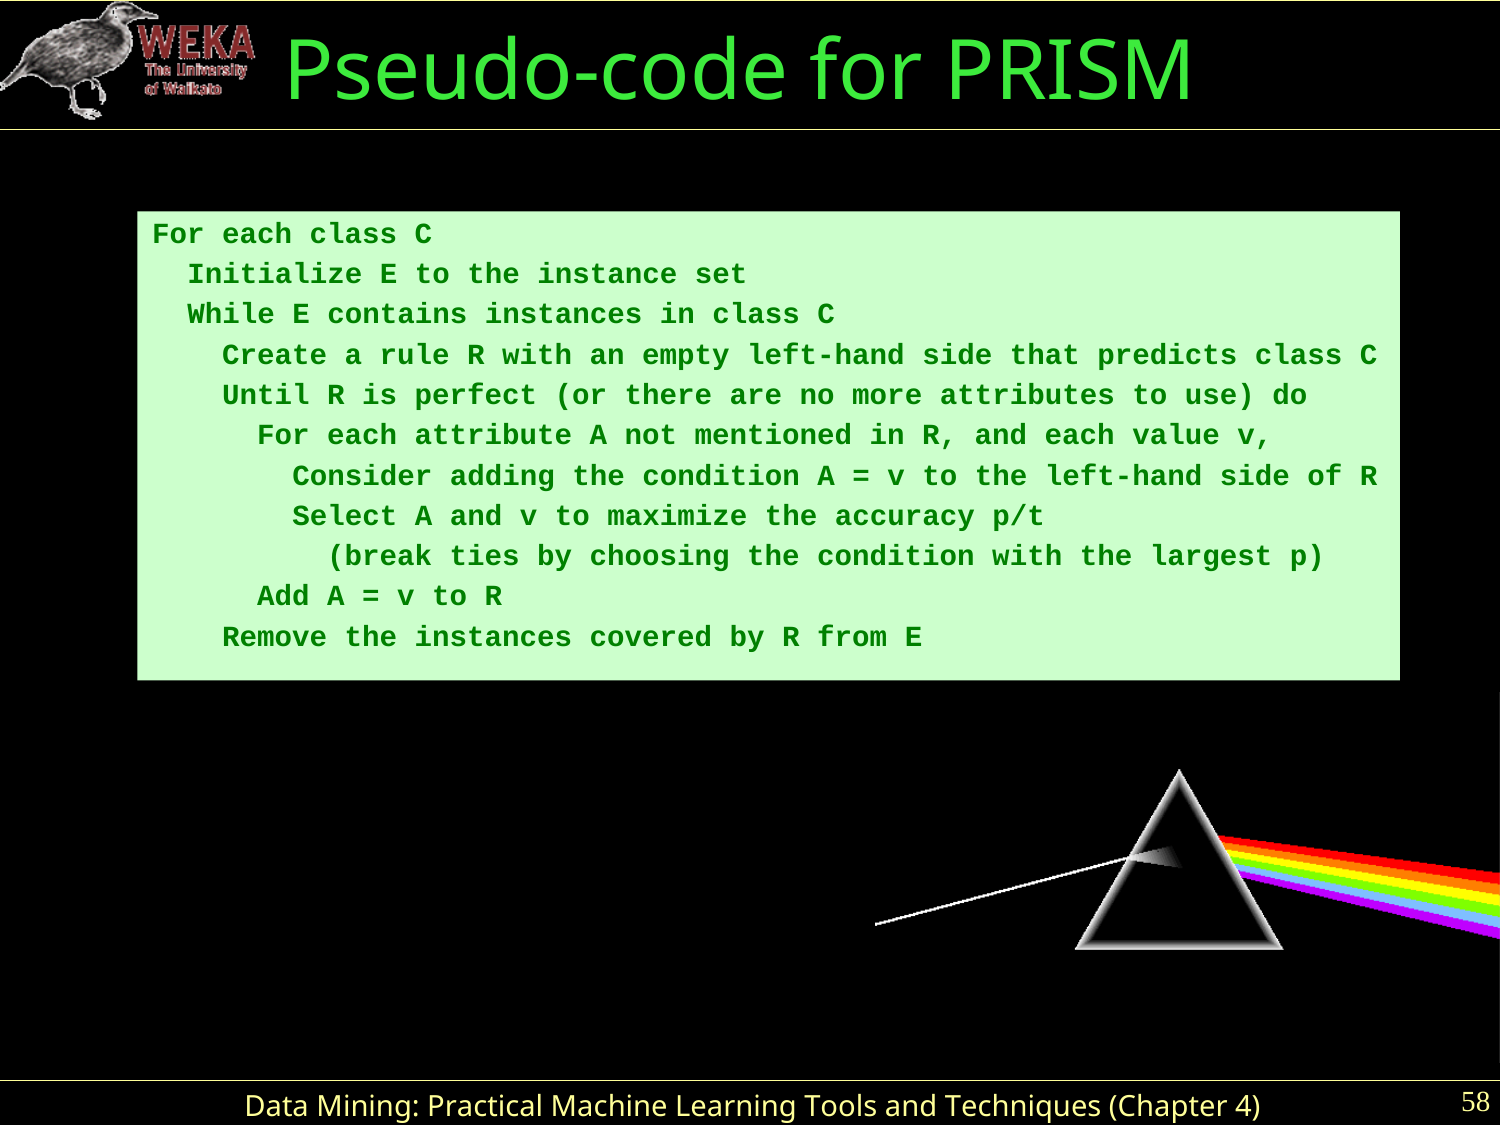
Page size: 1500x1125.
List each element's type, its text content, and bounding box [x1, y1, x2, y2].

picture [875, 692, 1500, 1063]
picture [0, 1, 266, 129]
title Pseudo-code for PRISM [268, 0, 1500, 148]
text_box For each class C Initialize E to the instance set While E contains instances in class C Create a rule R with an empty left-hand side that predicts class C Until R is perfect (or there are no more attributes to use) do For each attribute A not mentioned in R, and each value v, Consider adding the condition A = v to the left-hand side of R Select A and v to maximize the accuracy p/t (break ties by choosing the condition with the largest p) Add A = v to R Remove the instances covered by R from E [137, 211, 1400, 681]
